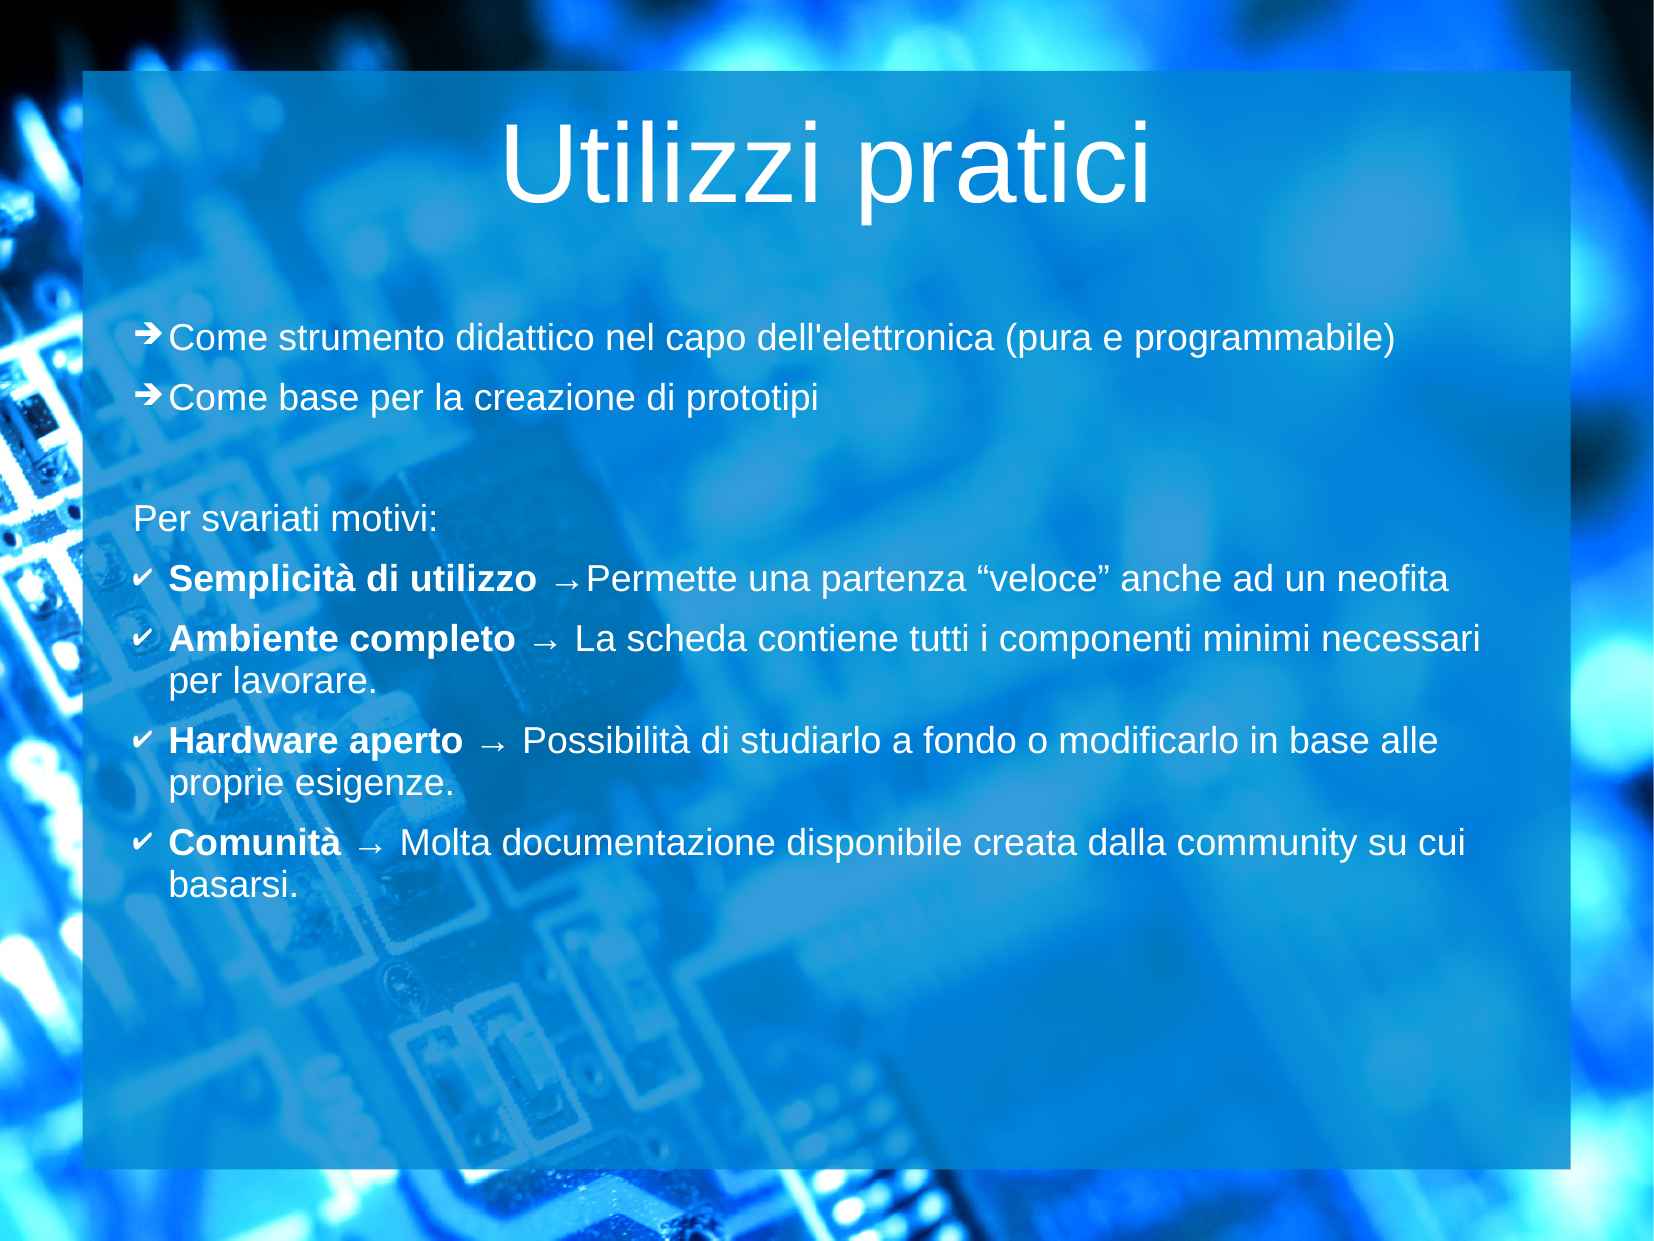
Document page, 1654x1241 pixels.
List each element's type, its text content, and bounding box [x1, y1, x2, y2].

picture [0, 0, 1654, 1241]
text_box Come strumento didattico nel capo dell'elettronica (pura e programmabile) Come base per la creazione di prototipi Per svariati motivi: Semplicità di utilizzo →Permette una partenza “veloce” anche ad un neofita Ambiente completo → La scheda contiene tutti i componenti minimi necessari per lavorare. Hardware aperto → Possibilità di studiarlo a fondo o modificarlo in base alle proprie esigenze. Comunità → Molta documentazione disponibile creata dalla community su cui basarsi. [118, 309, 1536, 1052]
title Utilizzi pratici [82, 70, 1571, 257]
text_box [82, 257, 1571, 1170]
